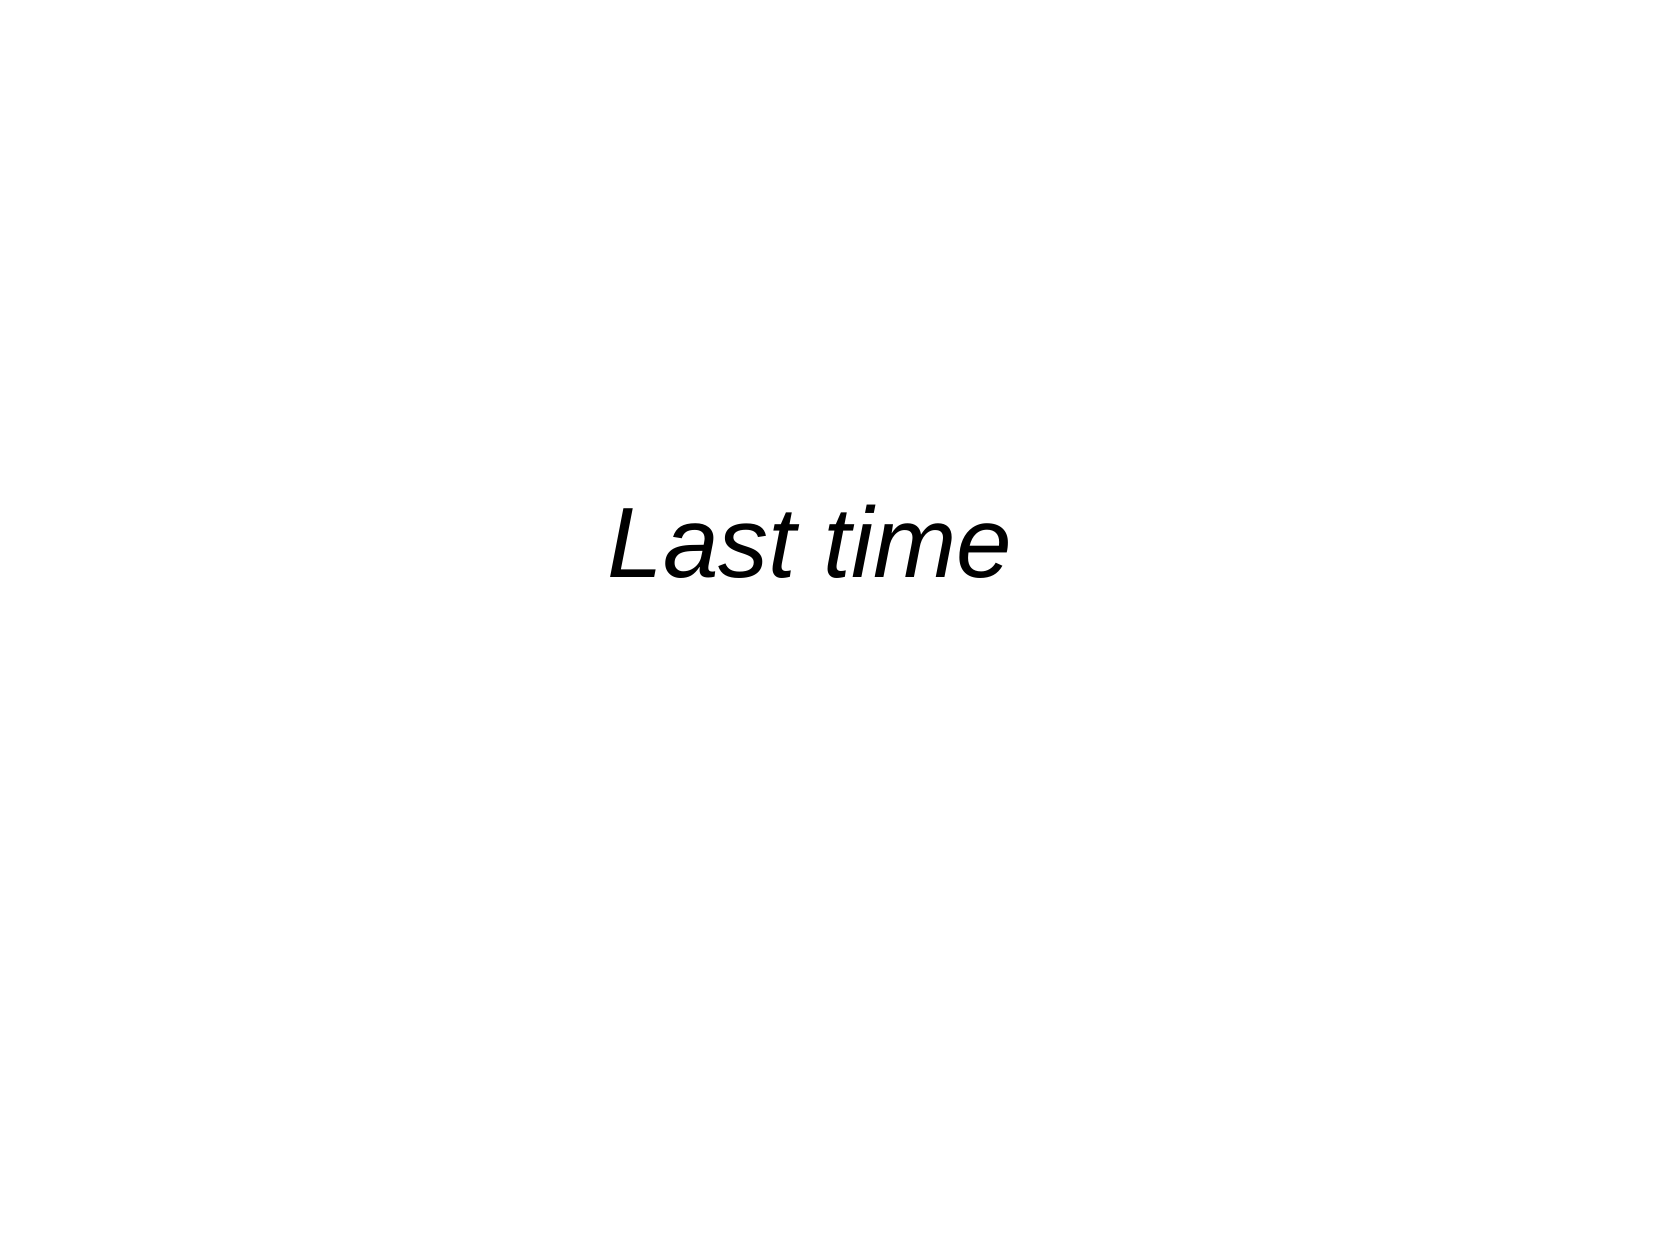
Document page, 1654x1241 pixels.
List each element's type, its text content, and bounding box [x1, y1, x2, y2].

text_box Last time [82, 290, 1538, 1010]
